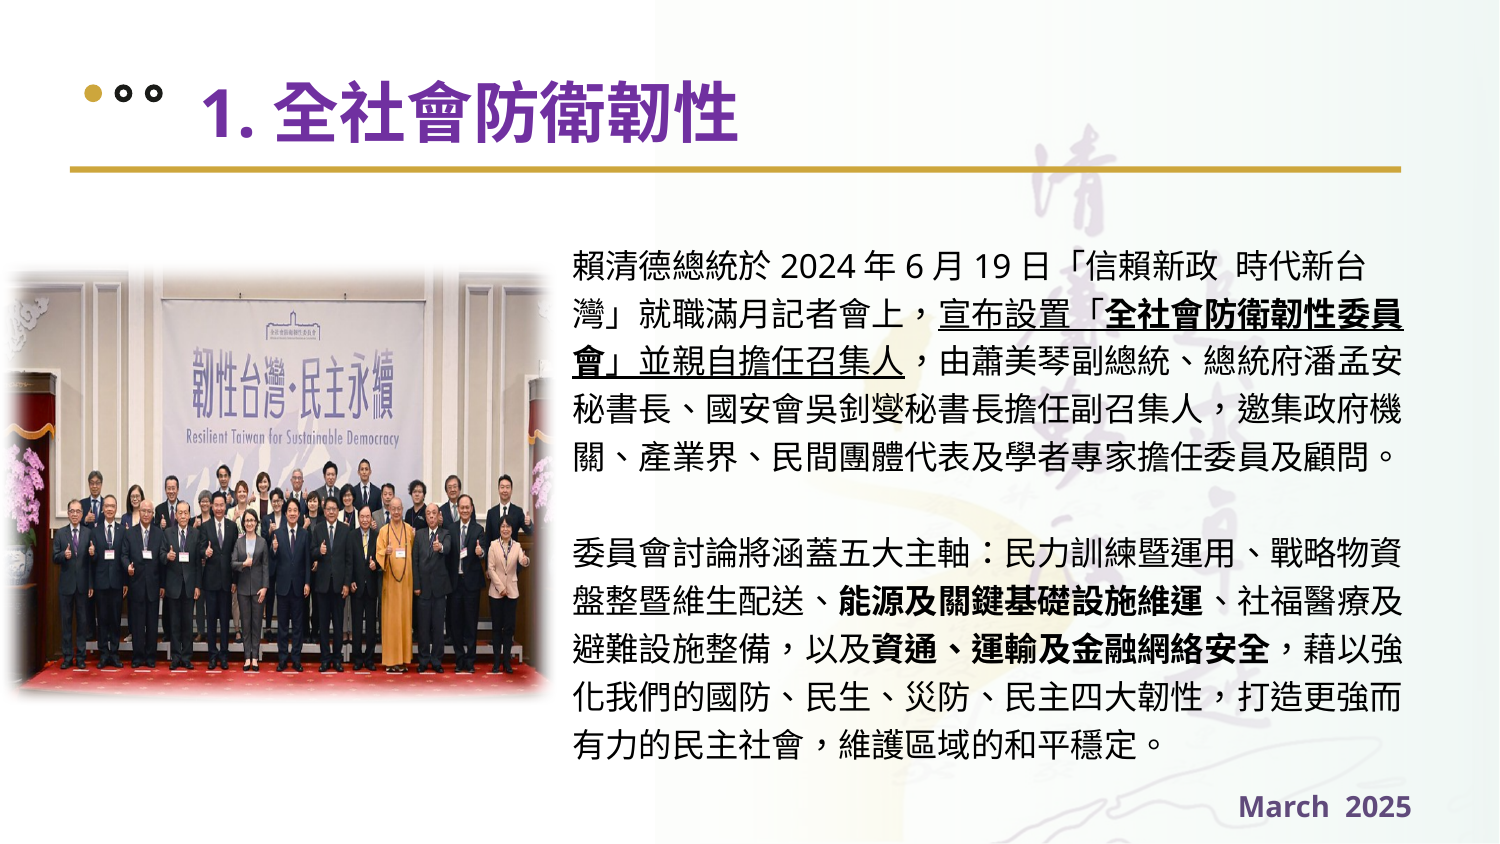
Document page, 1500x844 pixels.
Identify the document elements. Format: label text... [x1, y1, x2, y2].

text_box March 2025 [1176, 791, 1413, 824]
text_box [144, 84, 163, 103]
text_box 賴清德總統於2024年6月19日「信賴新政 時代新台灣」就職滿月記者會上，宣布設置「全社會防衛韌性委員會」並親自擔任召集人，由蕭美琴副總統、總統府潘孟安秘書長、國安會吳釗燮秘書長擔任副召集人，邀集政府機關、產業界、民間團體代表及學者專家擔任委員及顧問。 委員會討論將涵蓋五大主軸：民力訓練暨運用、戰略物資盤整暨維生配送、能源及關鍵基礎設施維運、社福醫療及避難設施整備，以及資通、運輸及金融網絡安全，藉以強化我們的國防、民生、災防、民主四大韌性，打造更強而有力的民主社會，維護區域的和平穩定。 [557, 229, 1446, 772]
picture [0, 260, 558, 706]
title 1.全社會防衛韌性 [132, 64, 808, 159]
picture [655, 0, 1500, 844]
text_box [84, 84, 103, 103]
text_box [114, 84, 133, 103]
